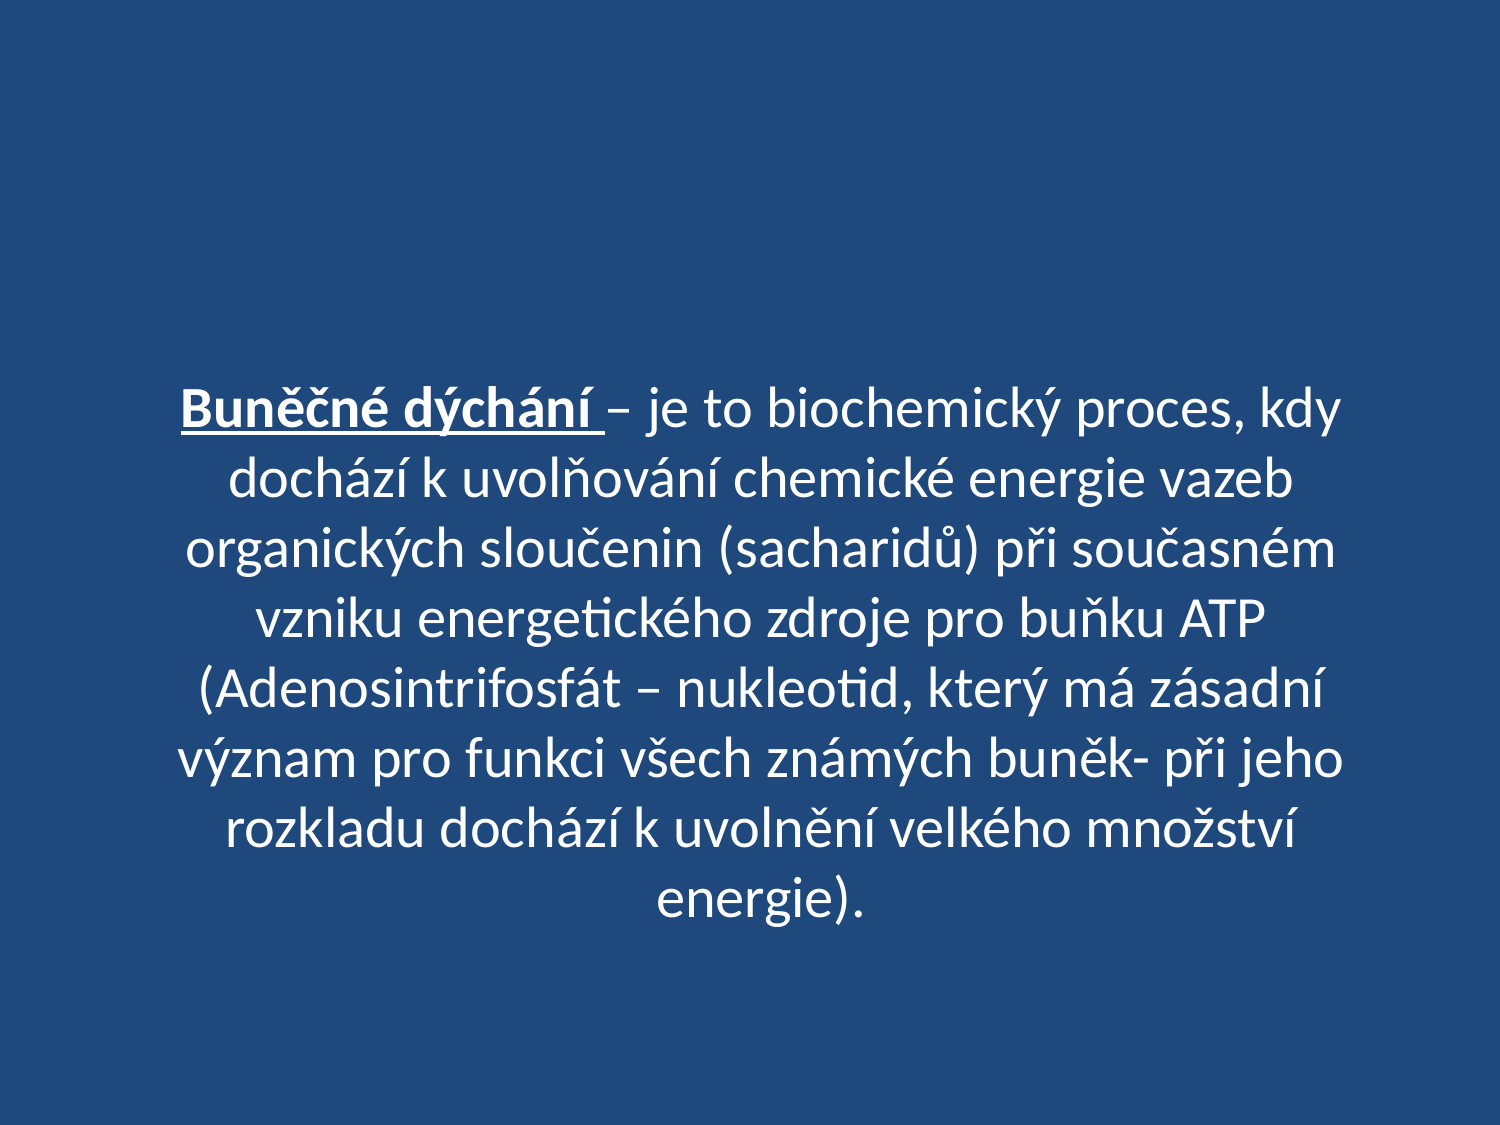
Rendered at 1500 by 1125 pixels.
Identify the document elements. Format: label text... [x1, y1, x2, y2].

title Buněčné dýchání – je to biochemický proces, kdy dochází k uvolňování chemické energie vazeb organických sloučenin (sacharidů) při současném vzniku energetického zdroje pro buňku ATP (Adenosintrifosfát – nukleotid, který má zásadní význam pro funkci všech známých buněk- při jeho rozkladu dochází k uvolnění velkého množství energie). [123, 361, 1399, 603]
